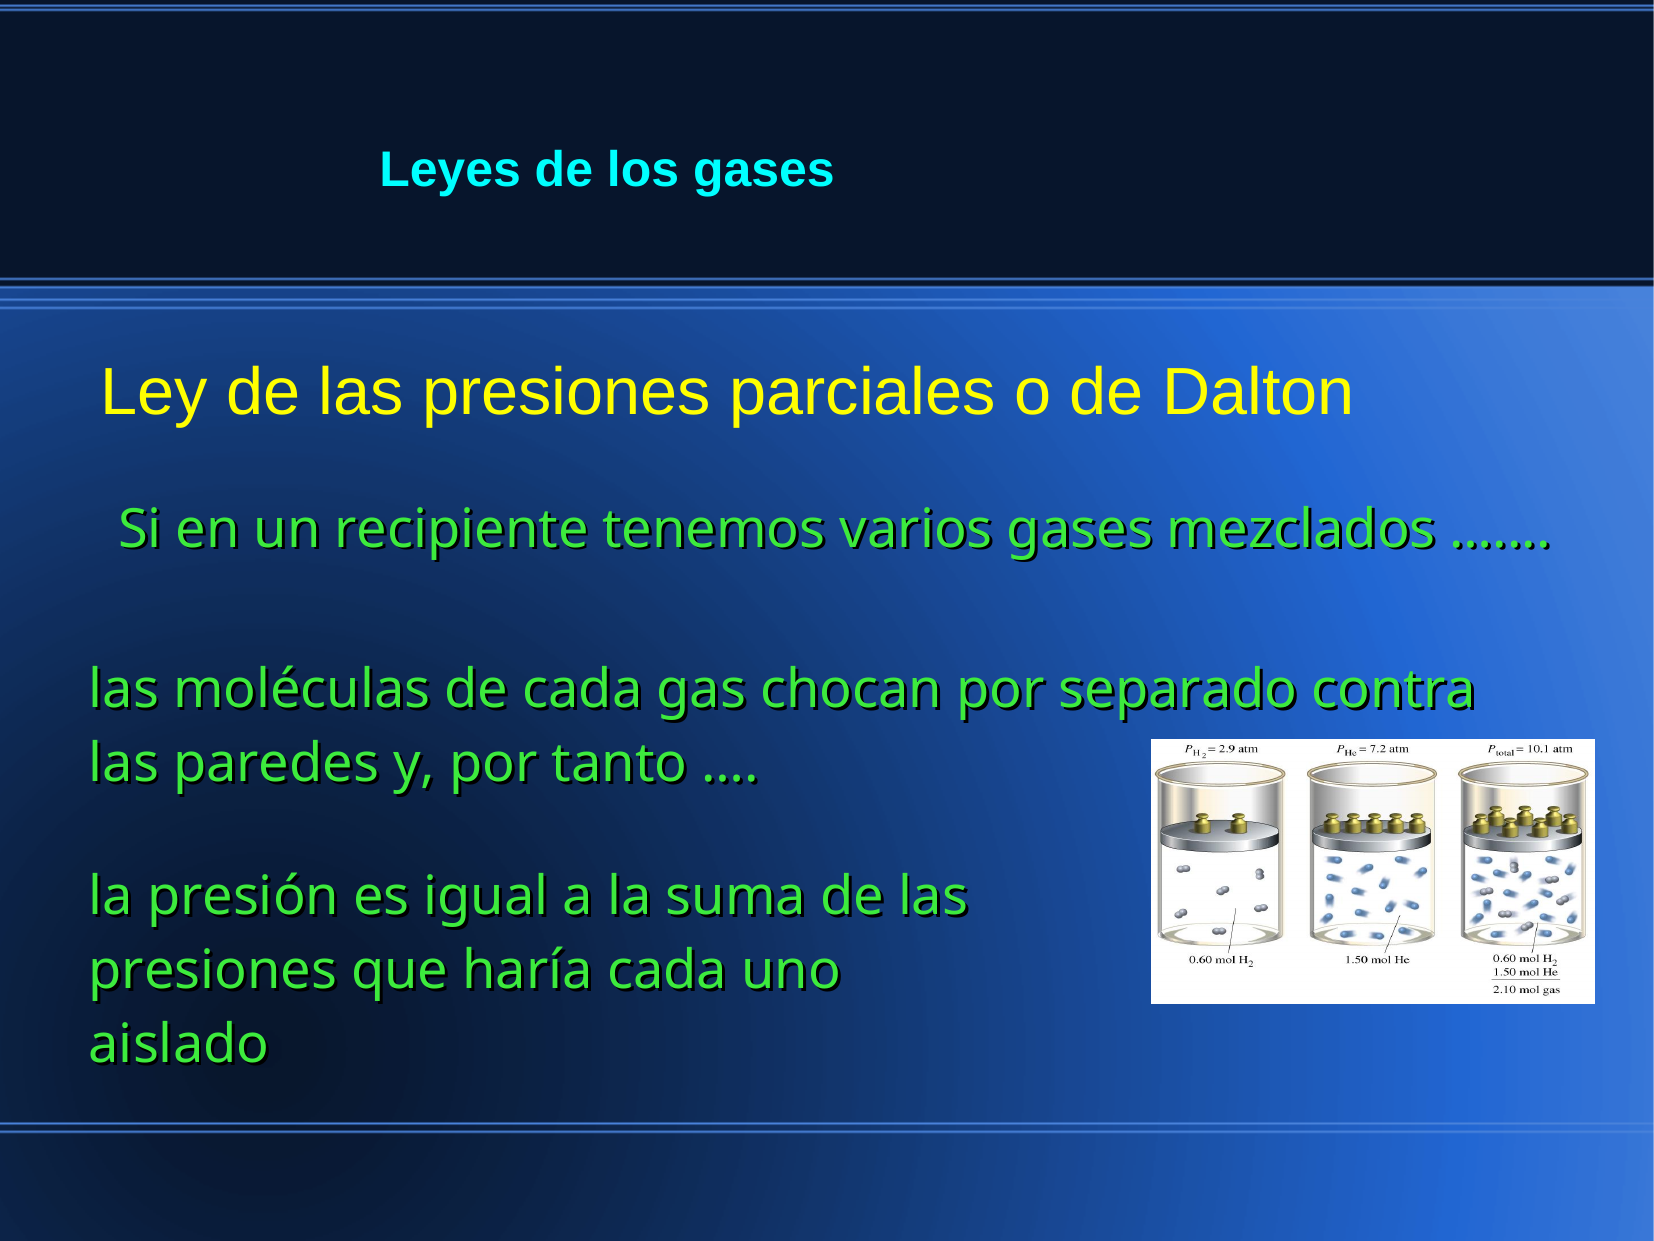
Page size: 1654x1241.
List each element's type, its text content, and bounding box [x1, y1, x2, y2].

text_box las moléculas de cada gas chocan por separado contra las paredes y, por tanto …. [88, 649, 1536, 796]
text_box Si en un recipiente tenemos varios gases mezclados ….... [118, 489, 1565, 617]
title Leyes de los gases [32, 118, 1182, 220]
list Ley de las presiones parciales o de Dalton [29, 354, 1565, 462]
text_box la presión es igual a la suma de las presiones que haría cada uno aislado [88, 856, 1034, 1047]
picture [0, 0, 1654, 1241]
